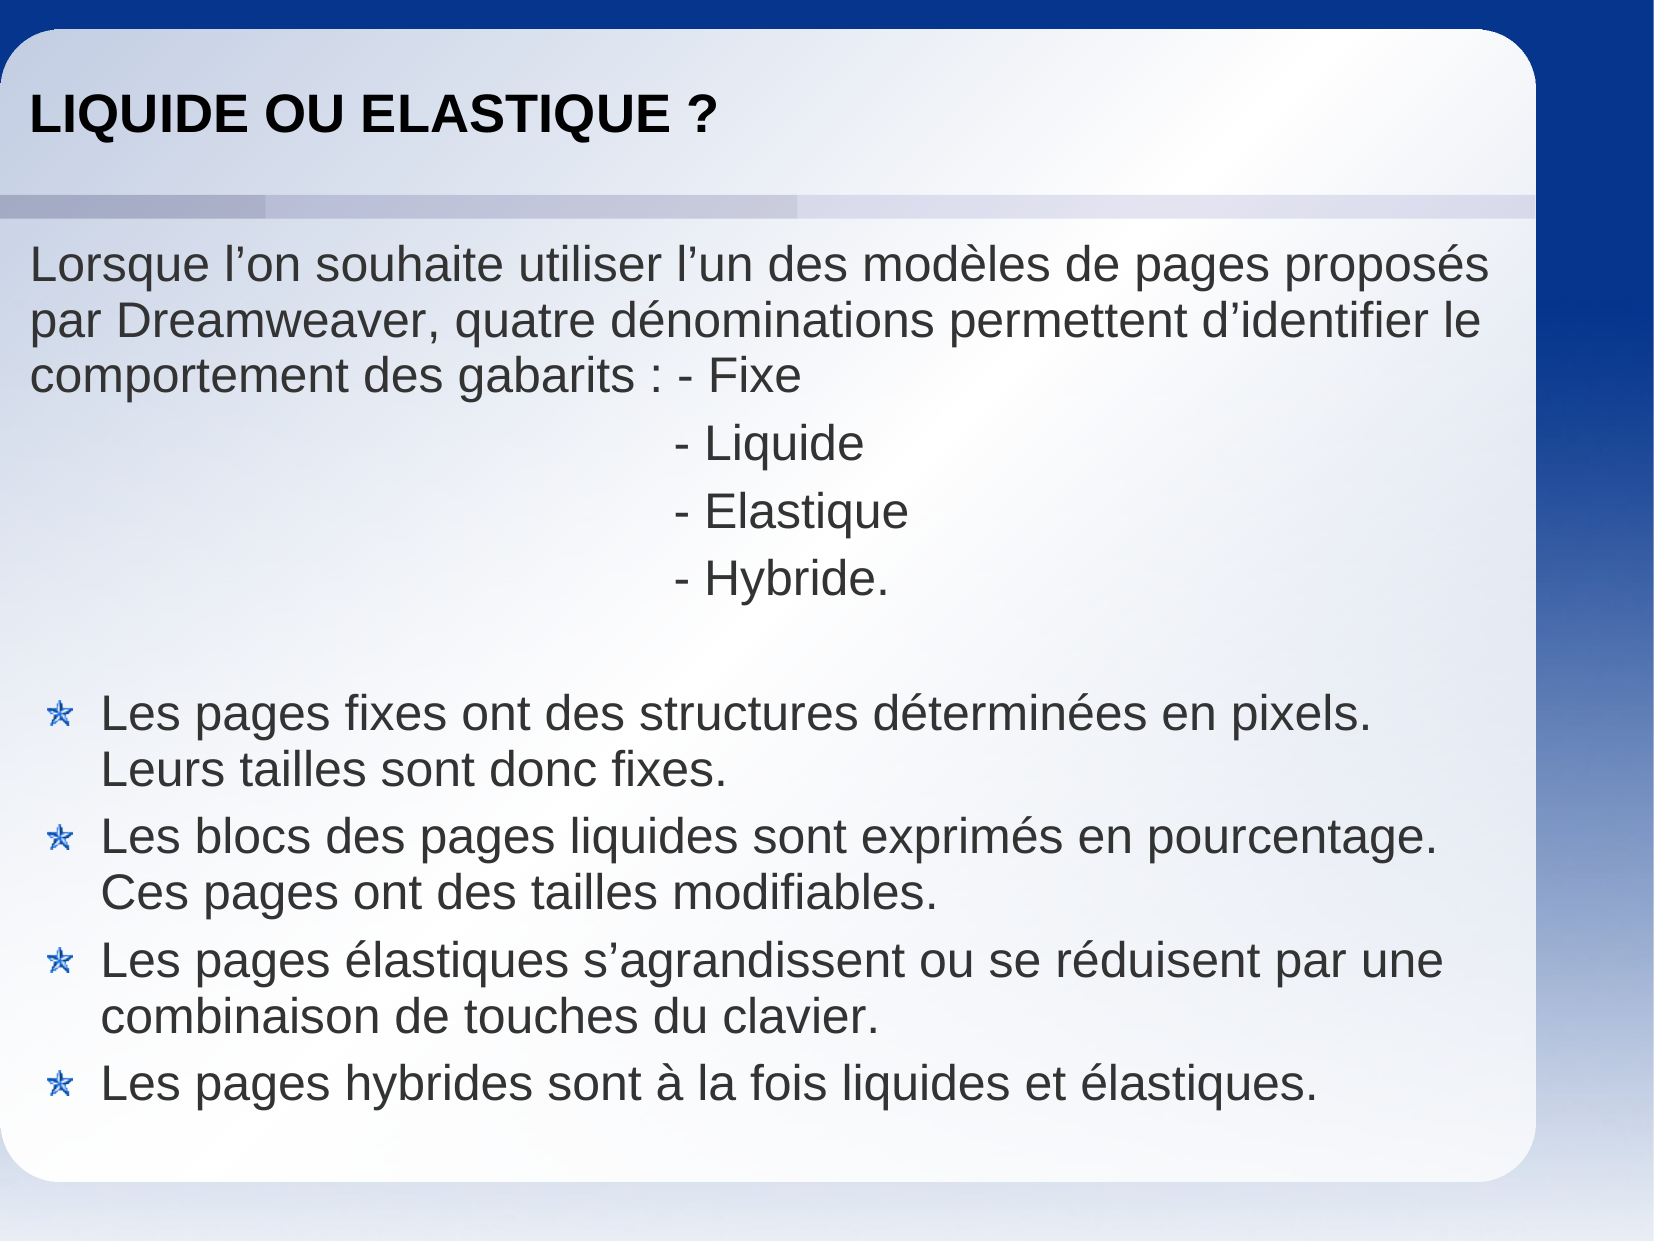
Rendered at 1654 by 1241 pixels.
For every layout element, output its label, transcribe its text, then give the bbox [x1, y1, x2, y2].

list Lorsque l’on souhaite utiliser l’un des modèles de pages proposés par Dreamweaver, quatre dénominations permettent d’identifier le comportement des gabarits : - Fixe - Liquide - Elastique - Hybride. Les pages fixes ont des structures déterminées en pixels. Leurs tailles sont donc fixes. Les blocs des pages liquides sont exprimés en pourcentage. Ces pages ont des tailles modifiables. Les pages élastiques s’agrandissent ou se réduisent par une combinaison de touches du clavier. Les pages hybrides sont à la fois liquides et élastiques. [29, 236, 1506, 1152]
picture [0, 0, 1654, 1241]
title LIQUIDE OU ELASTIQUE ? [29, 49, 1506, 178]
